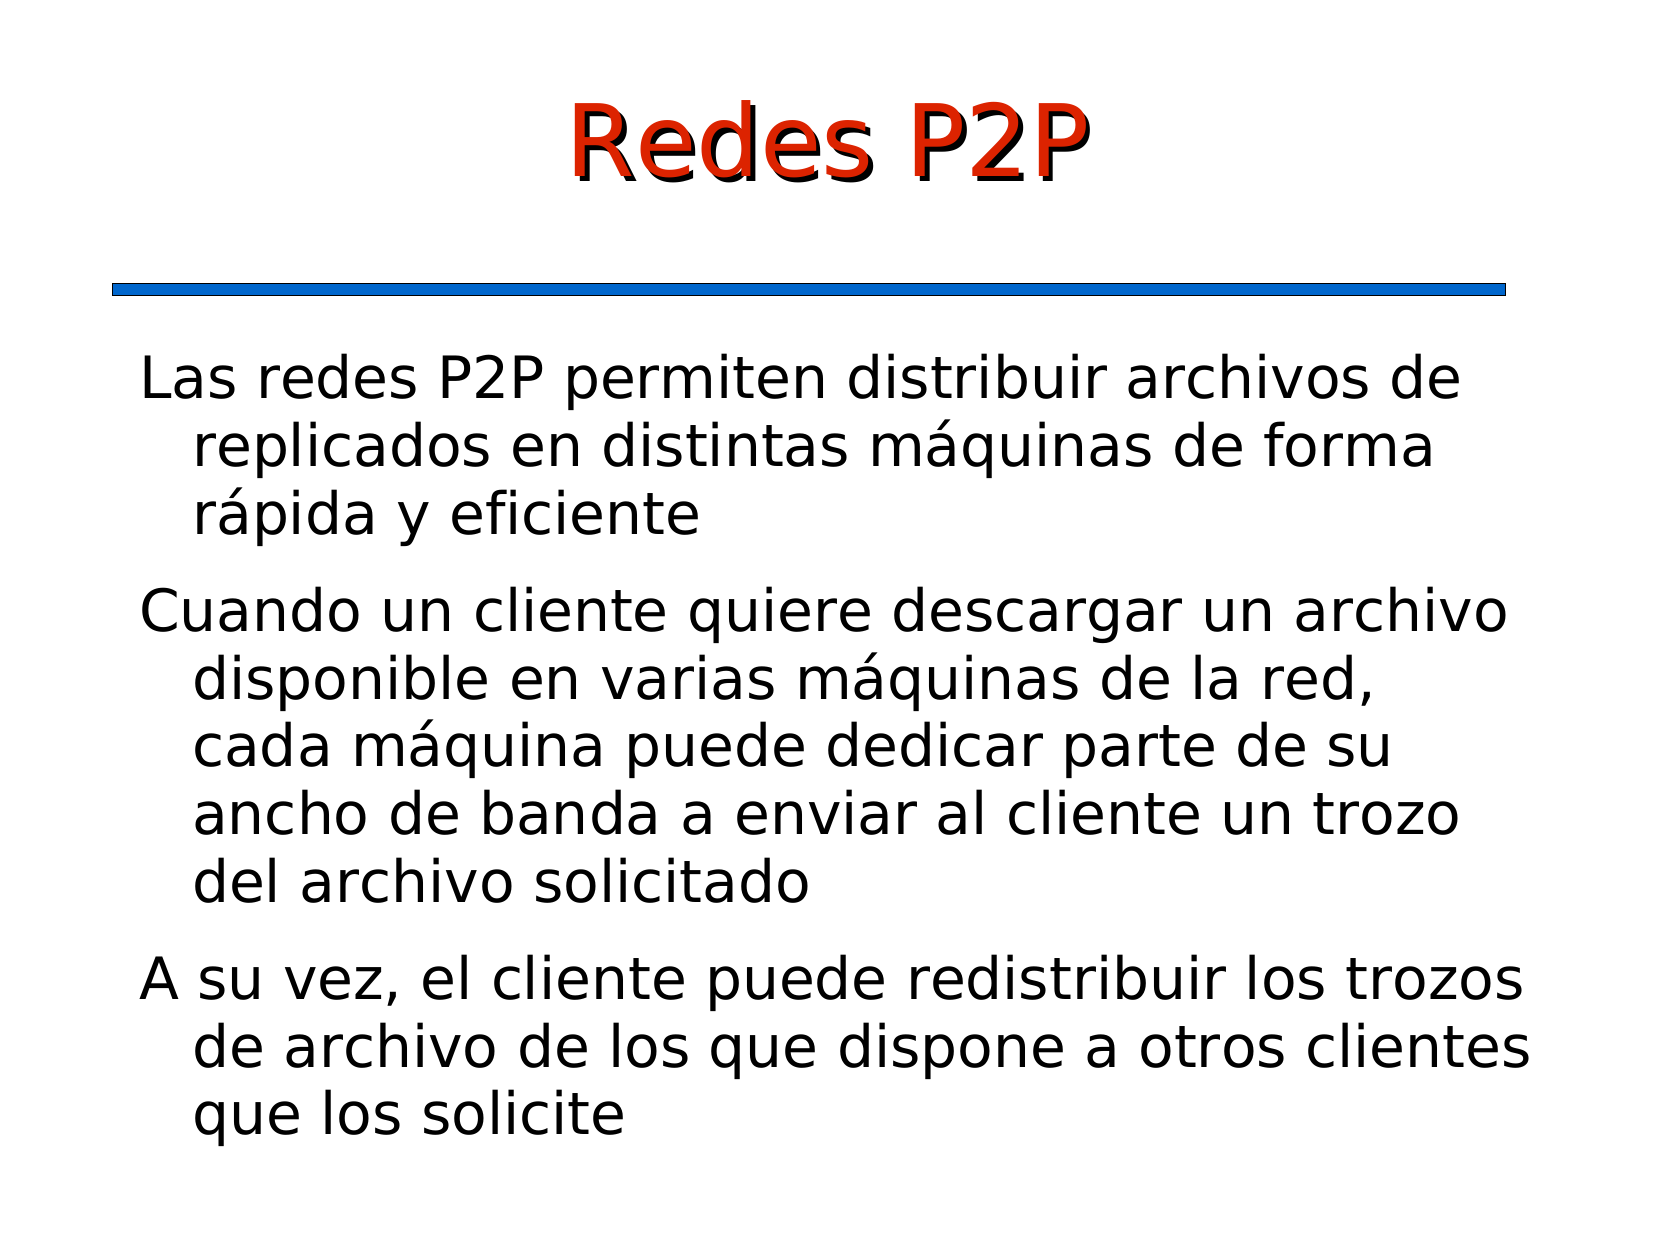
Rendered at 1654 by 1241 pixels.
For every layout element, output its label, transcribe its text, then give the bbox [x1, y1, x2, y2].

title Redes P2P [121, 37, 1534, 246]
list Las redes P2P permiten distribuir archivos de replicados en distintas máquinas de forma rápida y eficiente Cuando un cliente quiere descargar un archivo disponible en varias máquinas de la red, cada máquina puede dedicar parte de su ancho de banda a enviar al cliente un trozo del archivo solicitado A su vez, el cliente puede redistribuir los trozos de archivo de los que dispone a otros clientes que los solicite [121, 344, 1534, 1149]
